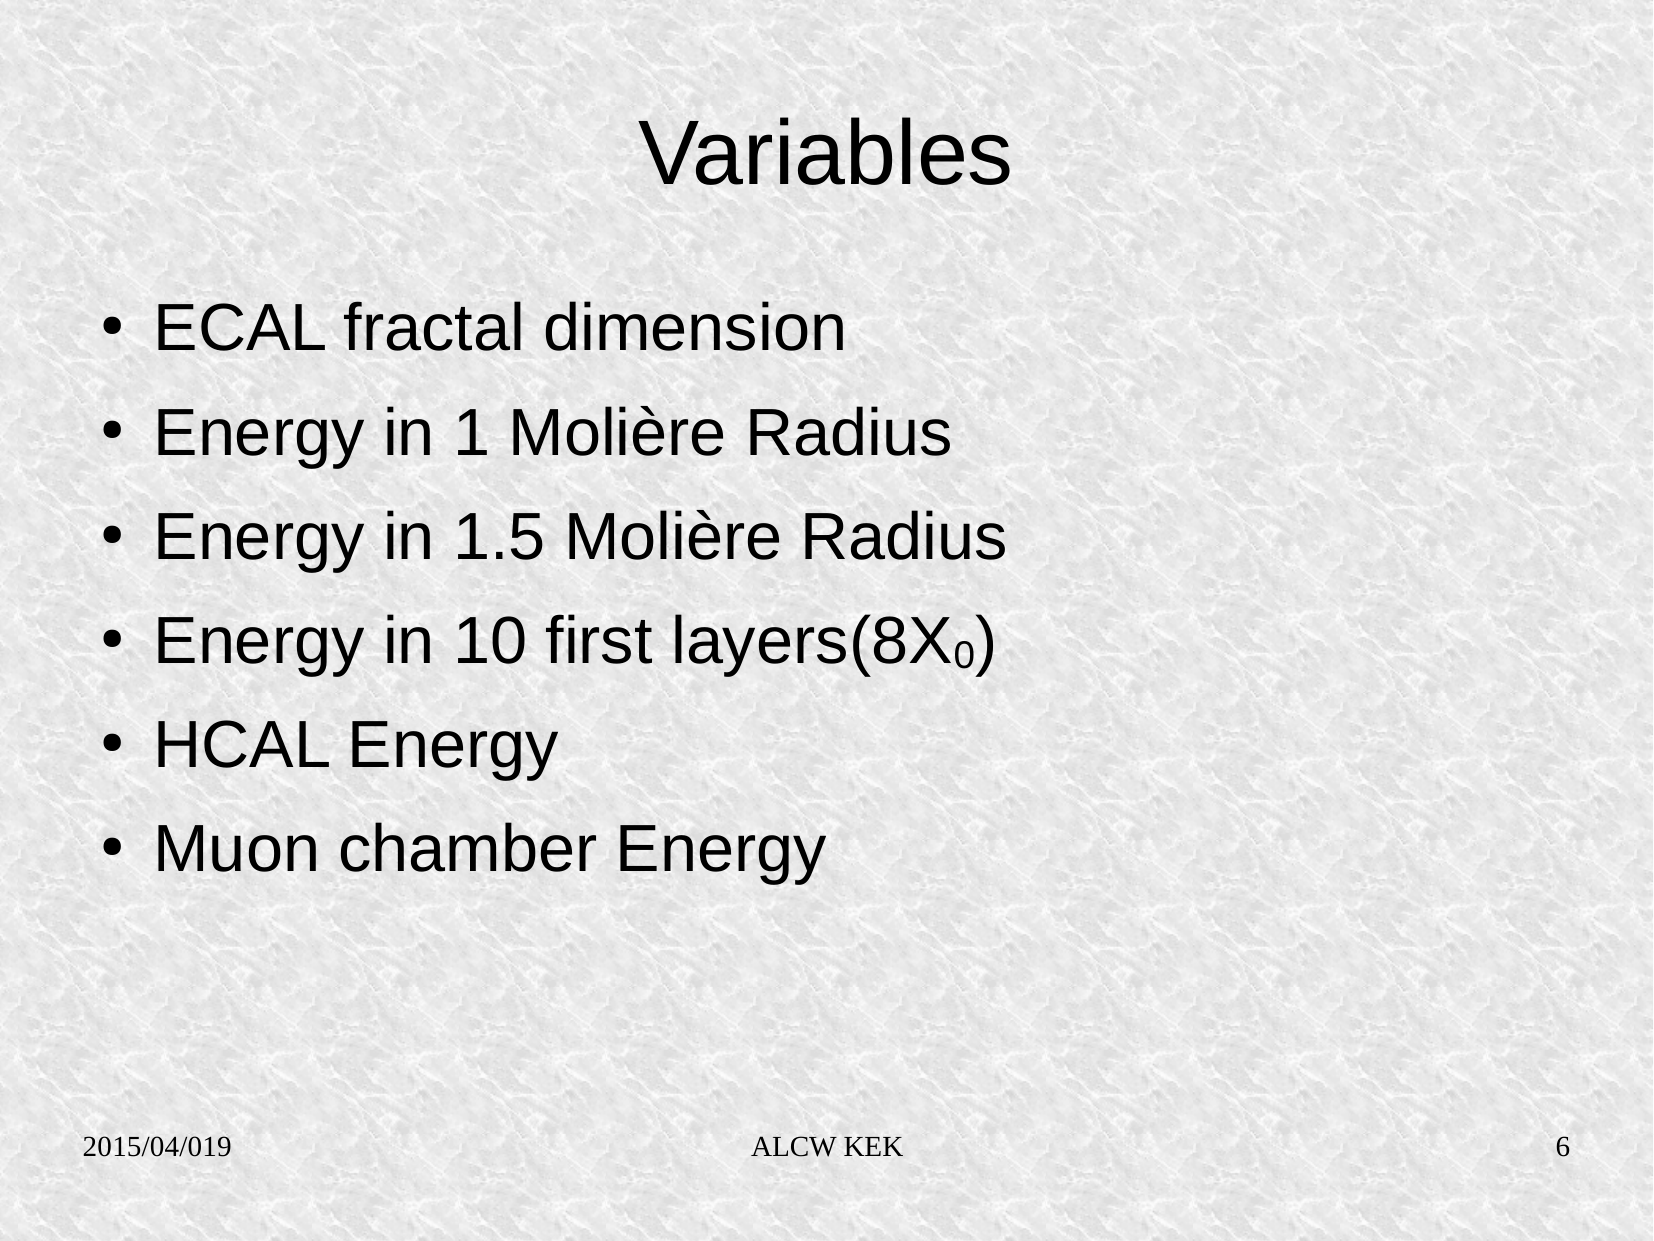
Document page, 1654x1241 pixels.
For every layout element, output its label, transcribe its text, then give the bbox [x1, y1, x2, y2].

list ECAL fractal dimension Energy in 1 Molière Radius Energy in 1.5 Molière Radius Energy in 10 first layers(8X0) HCAL Energy Muon chamber Energy [82, 290, 1571, 1109]
picture [0, 0, 1654, 1241]
title Variables [82, 49, 1571, 257]
